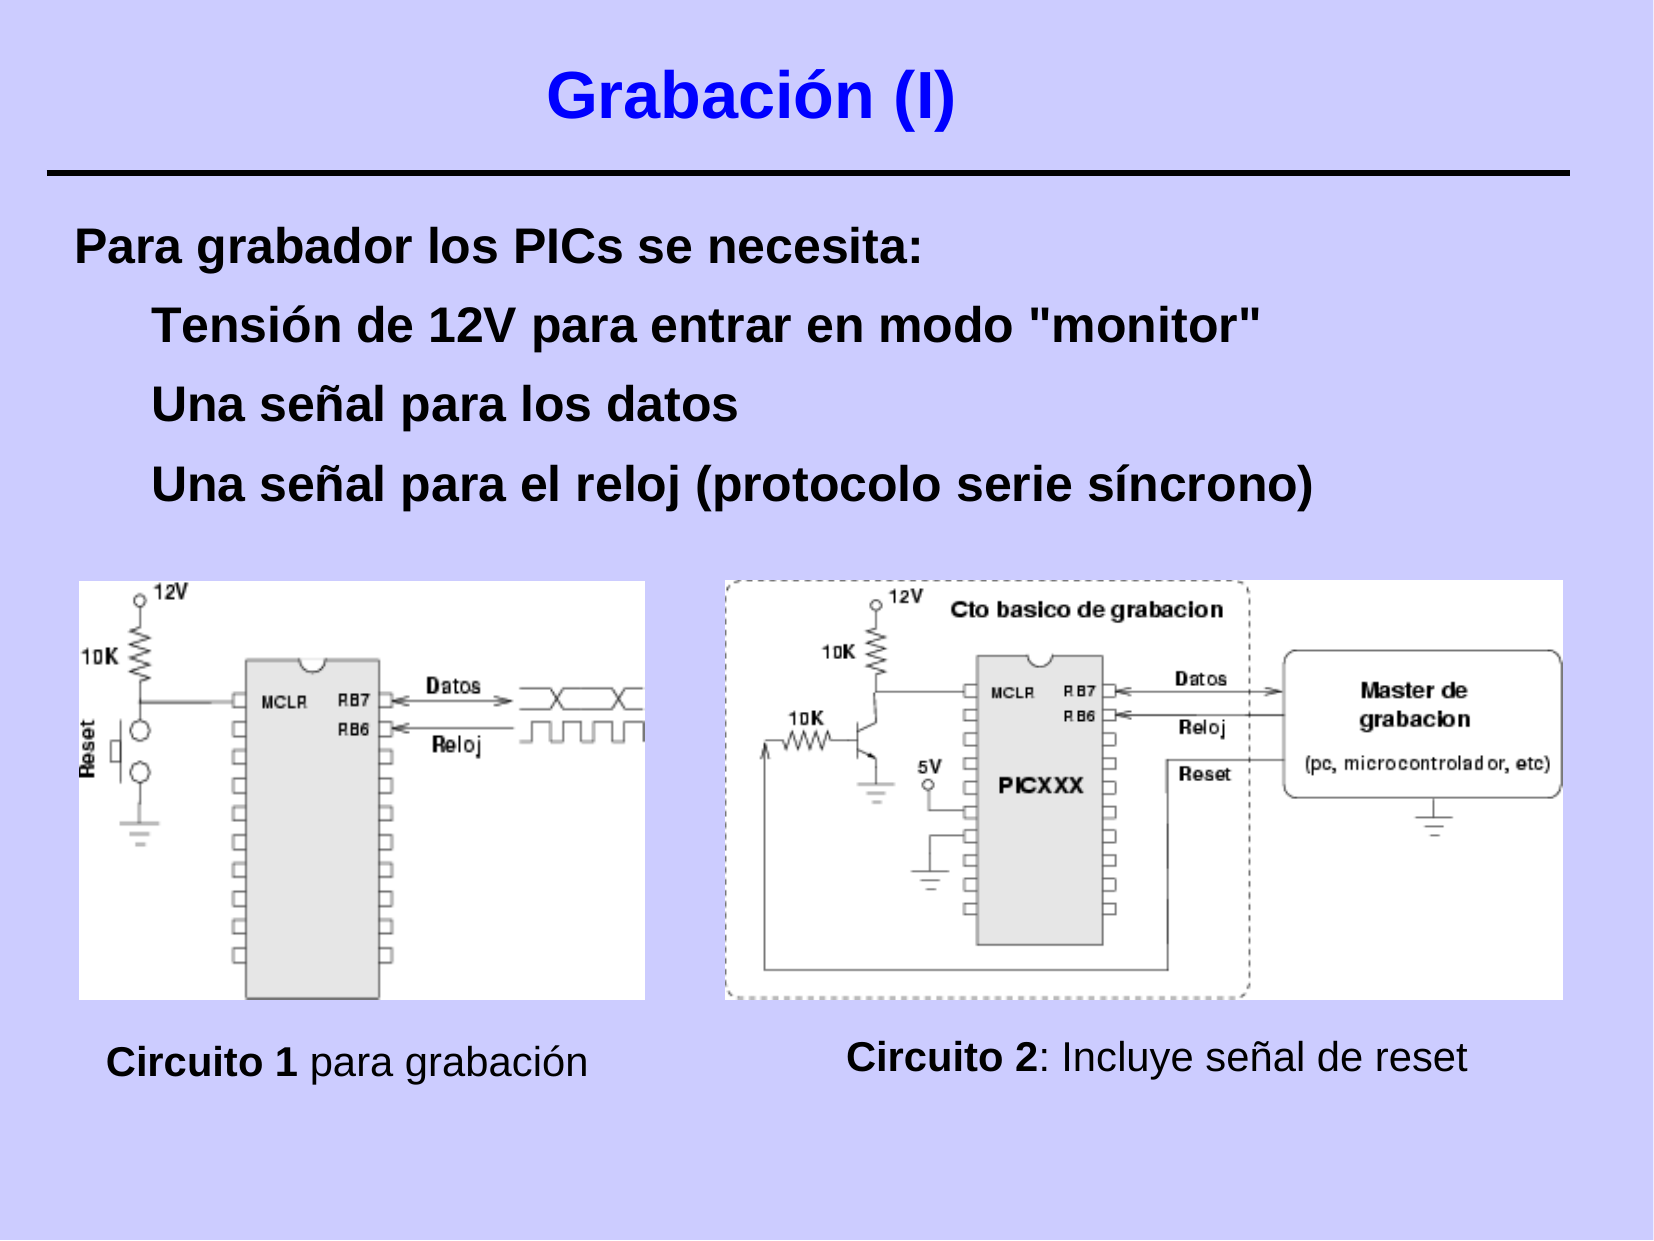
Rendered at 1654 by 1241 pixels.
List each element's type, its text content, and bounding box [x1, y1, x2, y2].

picture [79, 581, 645, 1000]
text_box Circuito 2: Incluye señal de reset [846, 1033, 1489, 1088]
text_box Para grabador los PICs se necesita: Tensión de 12V para entrar en modo "monitor" Una señal para los datos Una señal para el reloj (protocolo serie síncrono) [60, 217, 1532, 547]
text_box Circuito 1 para grabación [105, 1038, 602, 1093]
picture [725, 580, 1563, 1000]
title Grabación (I) [114, 0, 1390, 178]
